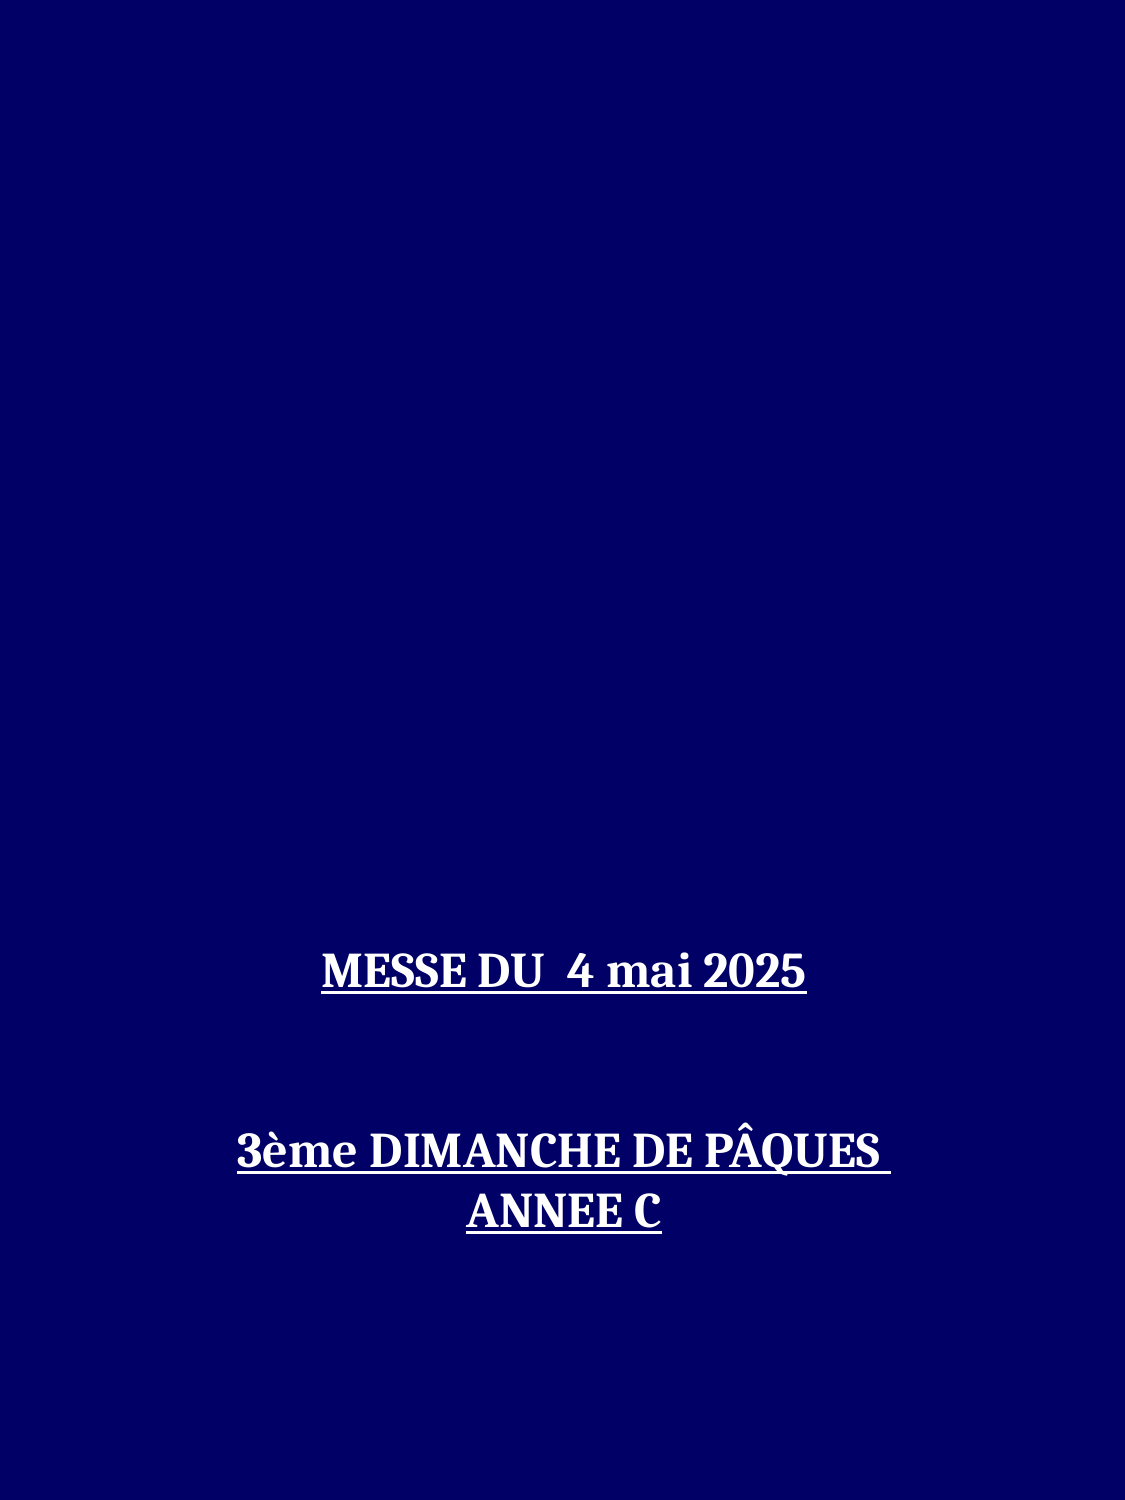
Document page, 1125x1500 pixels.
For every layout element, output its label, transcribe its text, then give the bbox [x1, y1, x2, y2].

text_box MESSE DU 4 mai 2025 3ème DIMANCHE DE PÂQUES ANNEE C [0, 749, 1125, 1305]
